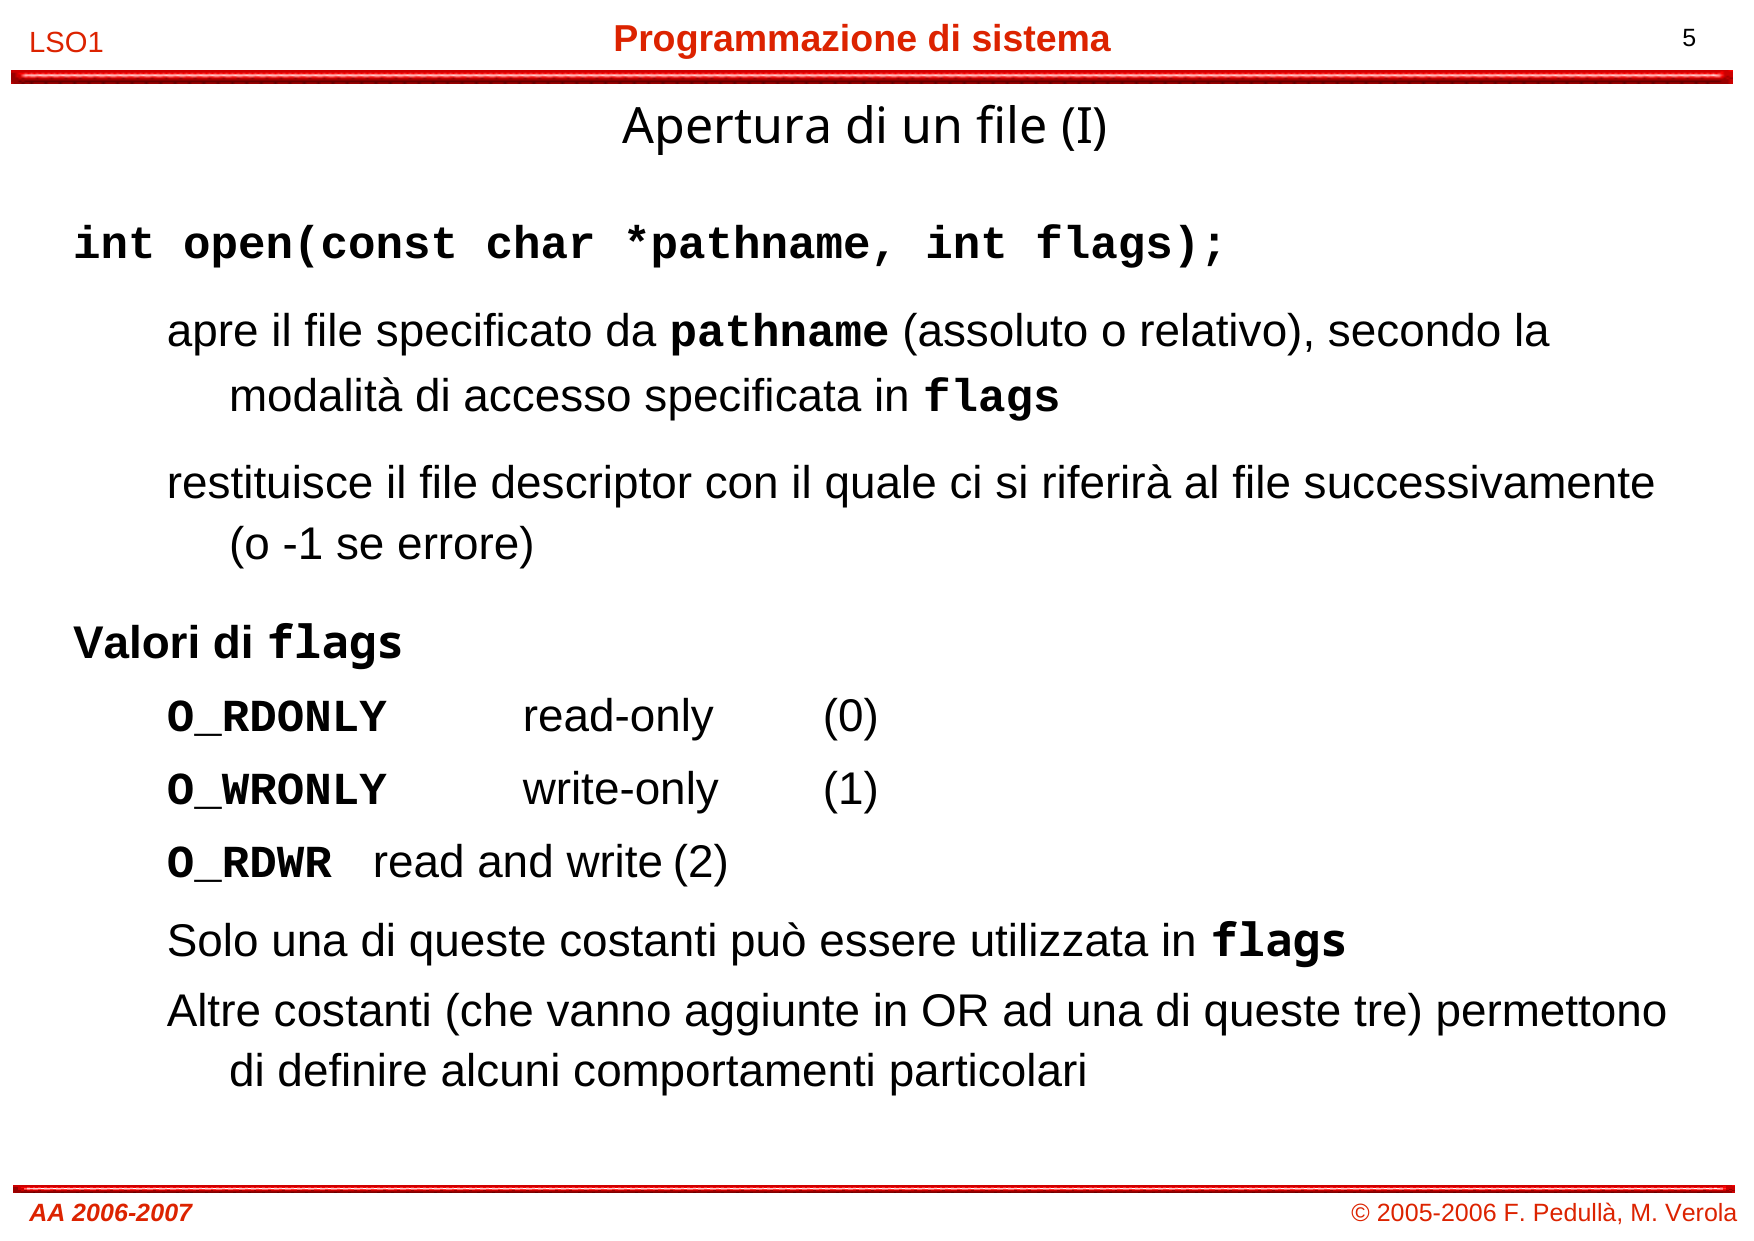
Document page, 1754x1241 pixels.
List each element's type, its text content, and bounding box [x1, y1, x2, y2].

list int open(const char *pathname, int flags); apre il file specificato da pathname (assoluto o relativo), secondo la modalità di accesso specificata in flags restituisce il file descriptor con il quale ci si riferirà al file successivamente (o -1 se errore) Valori di flags O_RDONLY read-only (0) O_WRONLY write-only (1) O_RDWR read and write (2) Solo una di queste costanti può essere utilizzata in flags Altre costanti (che vanno aggiunte in OR ad una di queste tre) permettono di definire alcuni comportamenti particolari [58, 200, 1696, 1106]
picture [11, 70, 1733, 84]
title Apertura di un file (I) [514, 78, 1217, 174]
picture [13, 1185, 1735, 1193]
